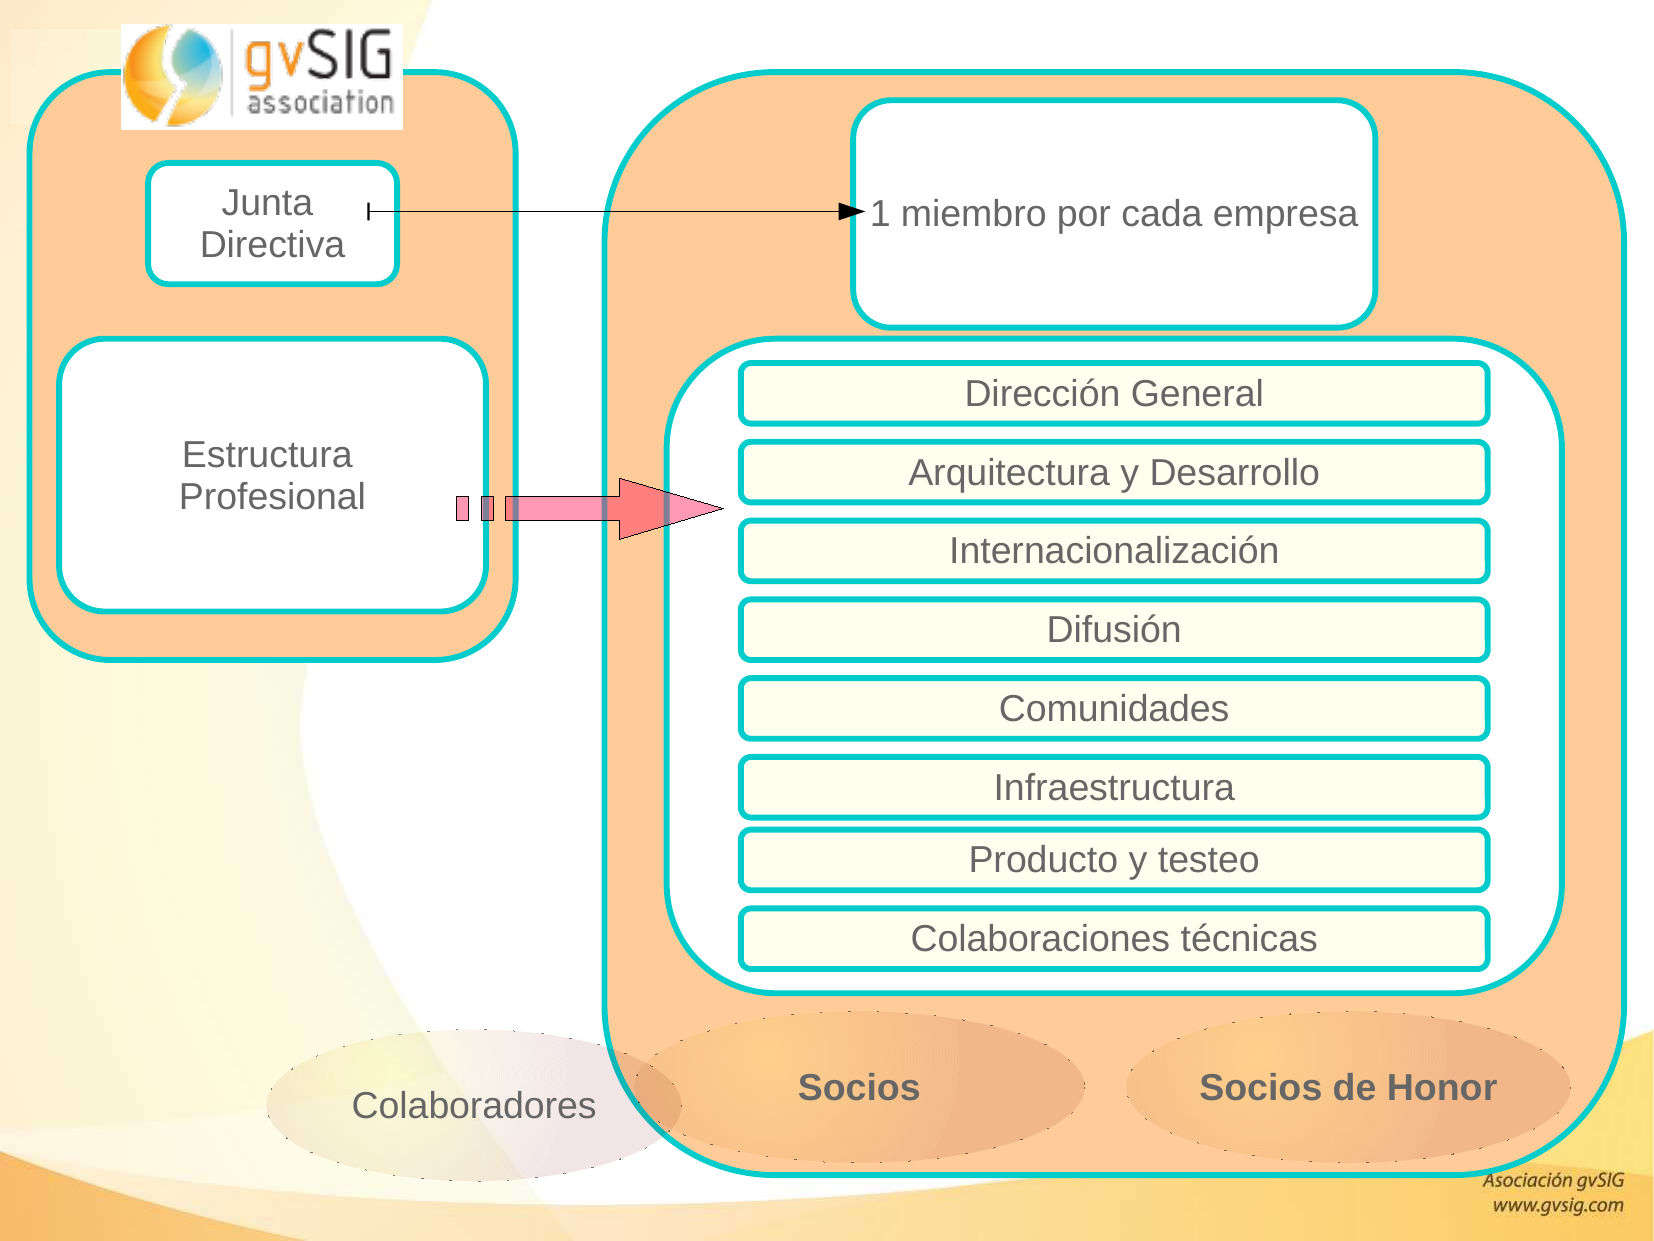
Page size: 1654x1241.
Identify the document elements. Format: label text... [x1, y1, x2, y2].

text_box Arquitectura y Desarrollo [740, 441, 1488, 503]
text_box Junta Directiva [148, 162, 398, 285]
text_box Colaboraciones técnicas [740, 908, 1488, 970]
text_box Comunidades [740, 678, 1488, 739]
text_box 1 miembro por cada empresa [853, 100, 1376, 328]
text_box Colaboradores [266, 1029, 671, 1182]
picture [0, 0, 1654, 1241]
text_box Dirección General [740, 363, 1488, 424]
text_box Producto y testeo [740, 829, 1488, 891]
text_box Internacionalización [740, 520, 1488, 582]
text_box Estructura Profesional [59, 338, 486, 612]
text_box Socios de Honor [1126, 1011, 1571, 1163]
text_box Difusión [740, 599, 1488, 661]
text_box Socios [634, 1011, 1085, 1163]
text_box Infraestructura [740, 756, 1488, 818]
text_box [29, 72, 1625, 1176]
